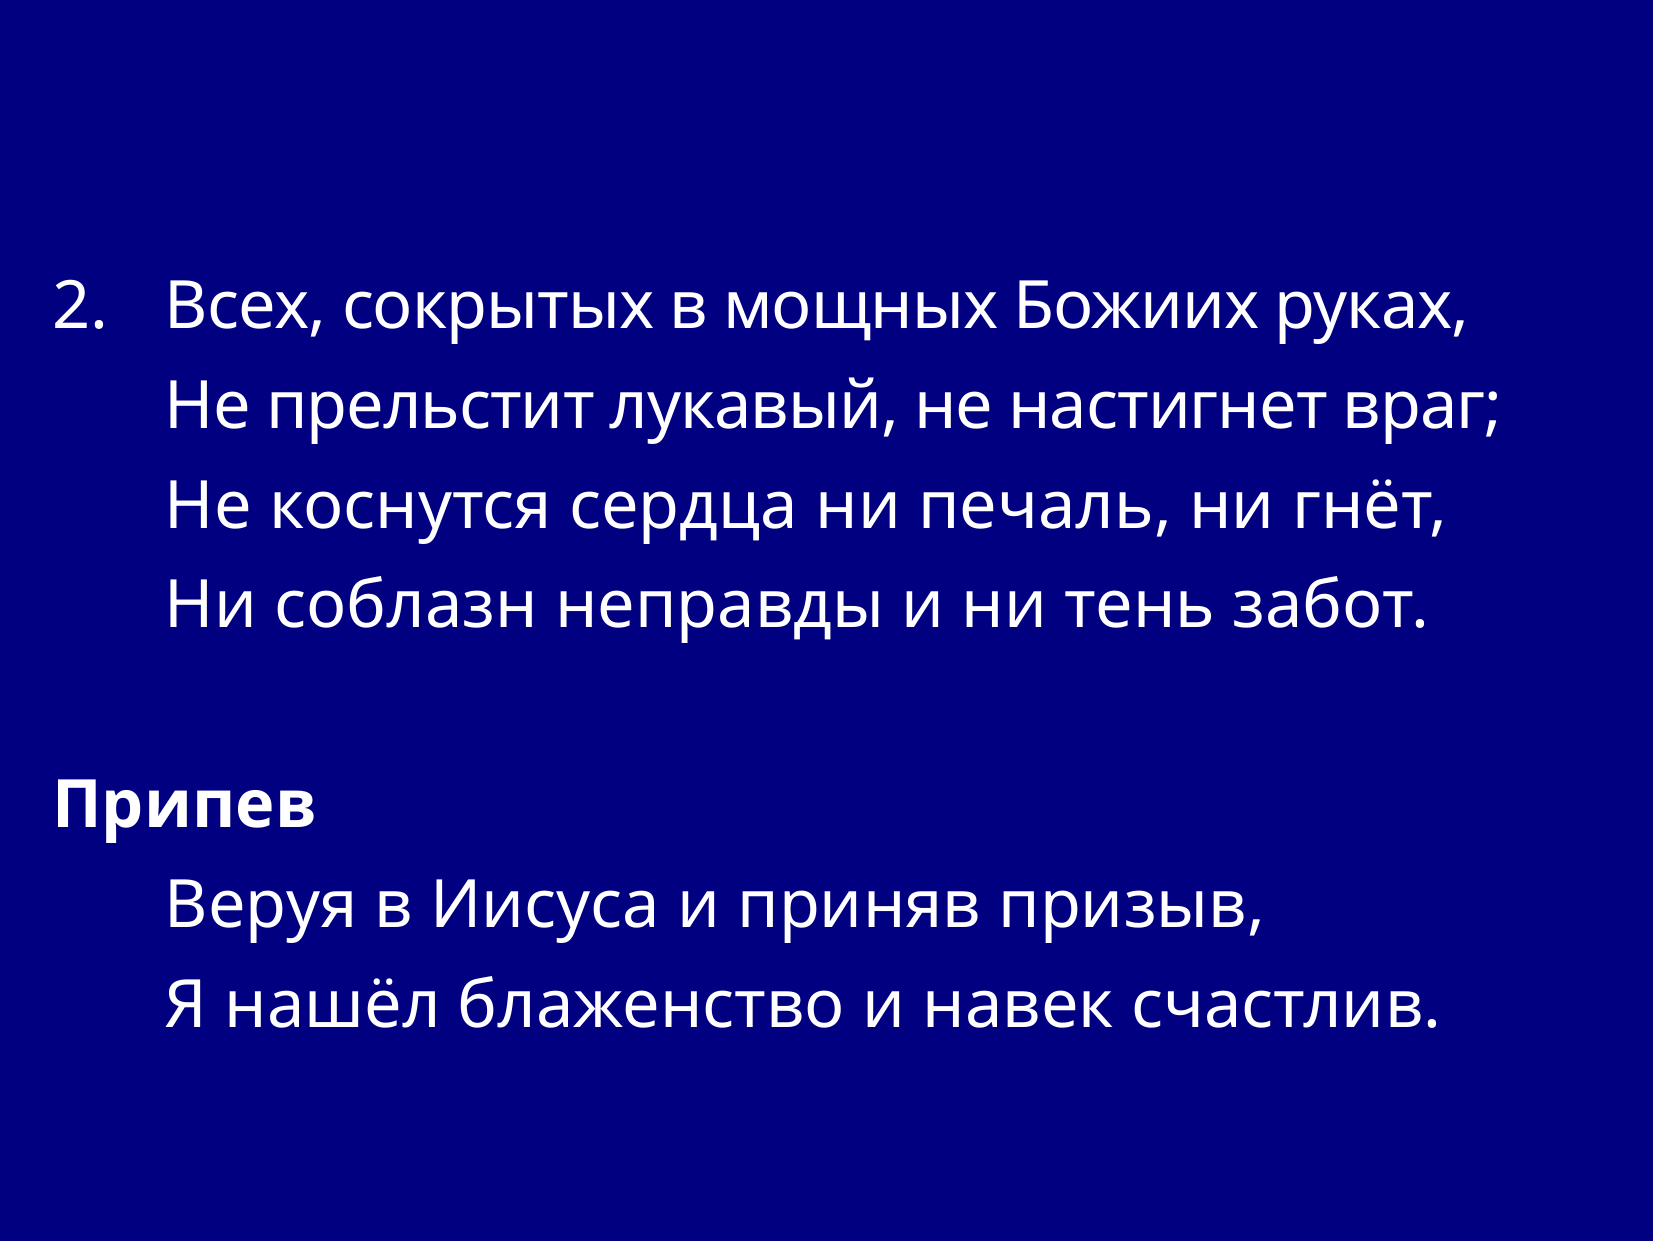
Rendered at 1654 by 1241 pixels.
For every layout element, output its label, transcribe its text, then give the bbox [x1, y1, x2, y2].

text_box 2. Всех, сокрытых в мощных Божиих руках, Не прельстит лукавый, не настигнет враг; Не коснутся сердца ни печаль, ни гнёт, Ни соблазн неправды и ни тень забот. Припев Веруя в Иисуса и приняв призыв, Я нашёл блаженство и навек счастлив. [37, 150, 1653, 1163]
